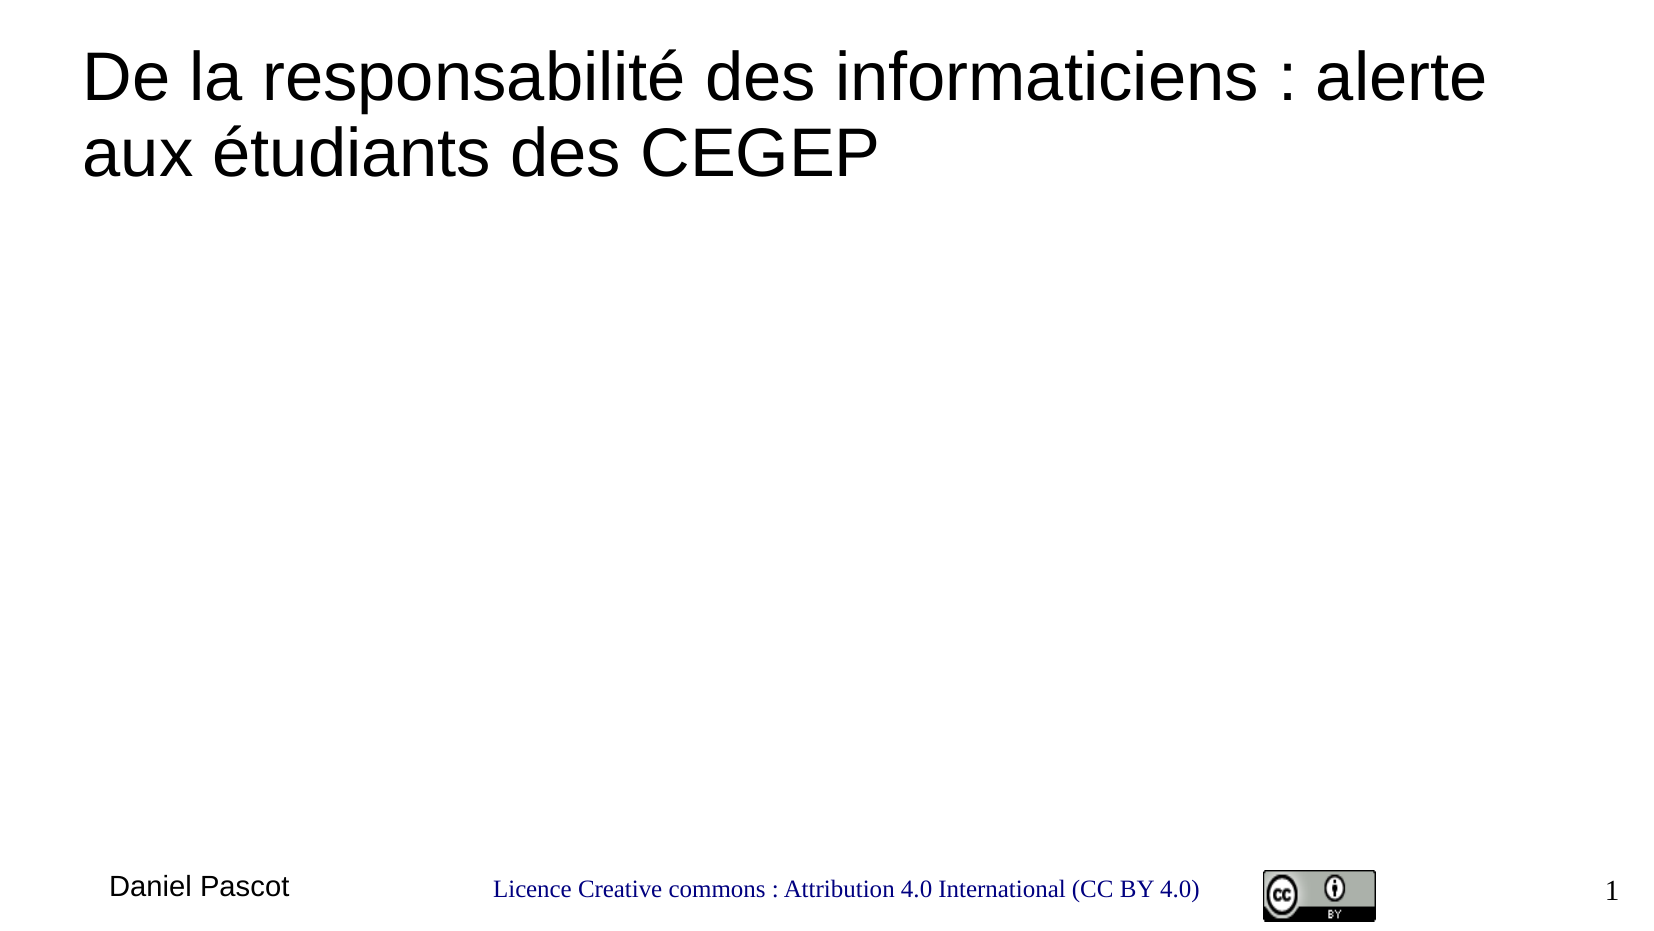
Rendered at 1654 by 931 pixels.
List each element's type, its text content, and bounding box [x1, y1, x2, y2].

picture [1263, 870, 1376, 922]
title De la responsabilité des informaticiens : alerte aux étudiants des CEGEP [82, 37, 1571, 193]
